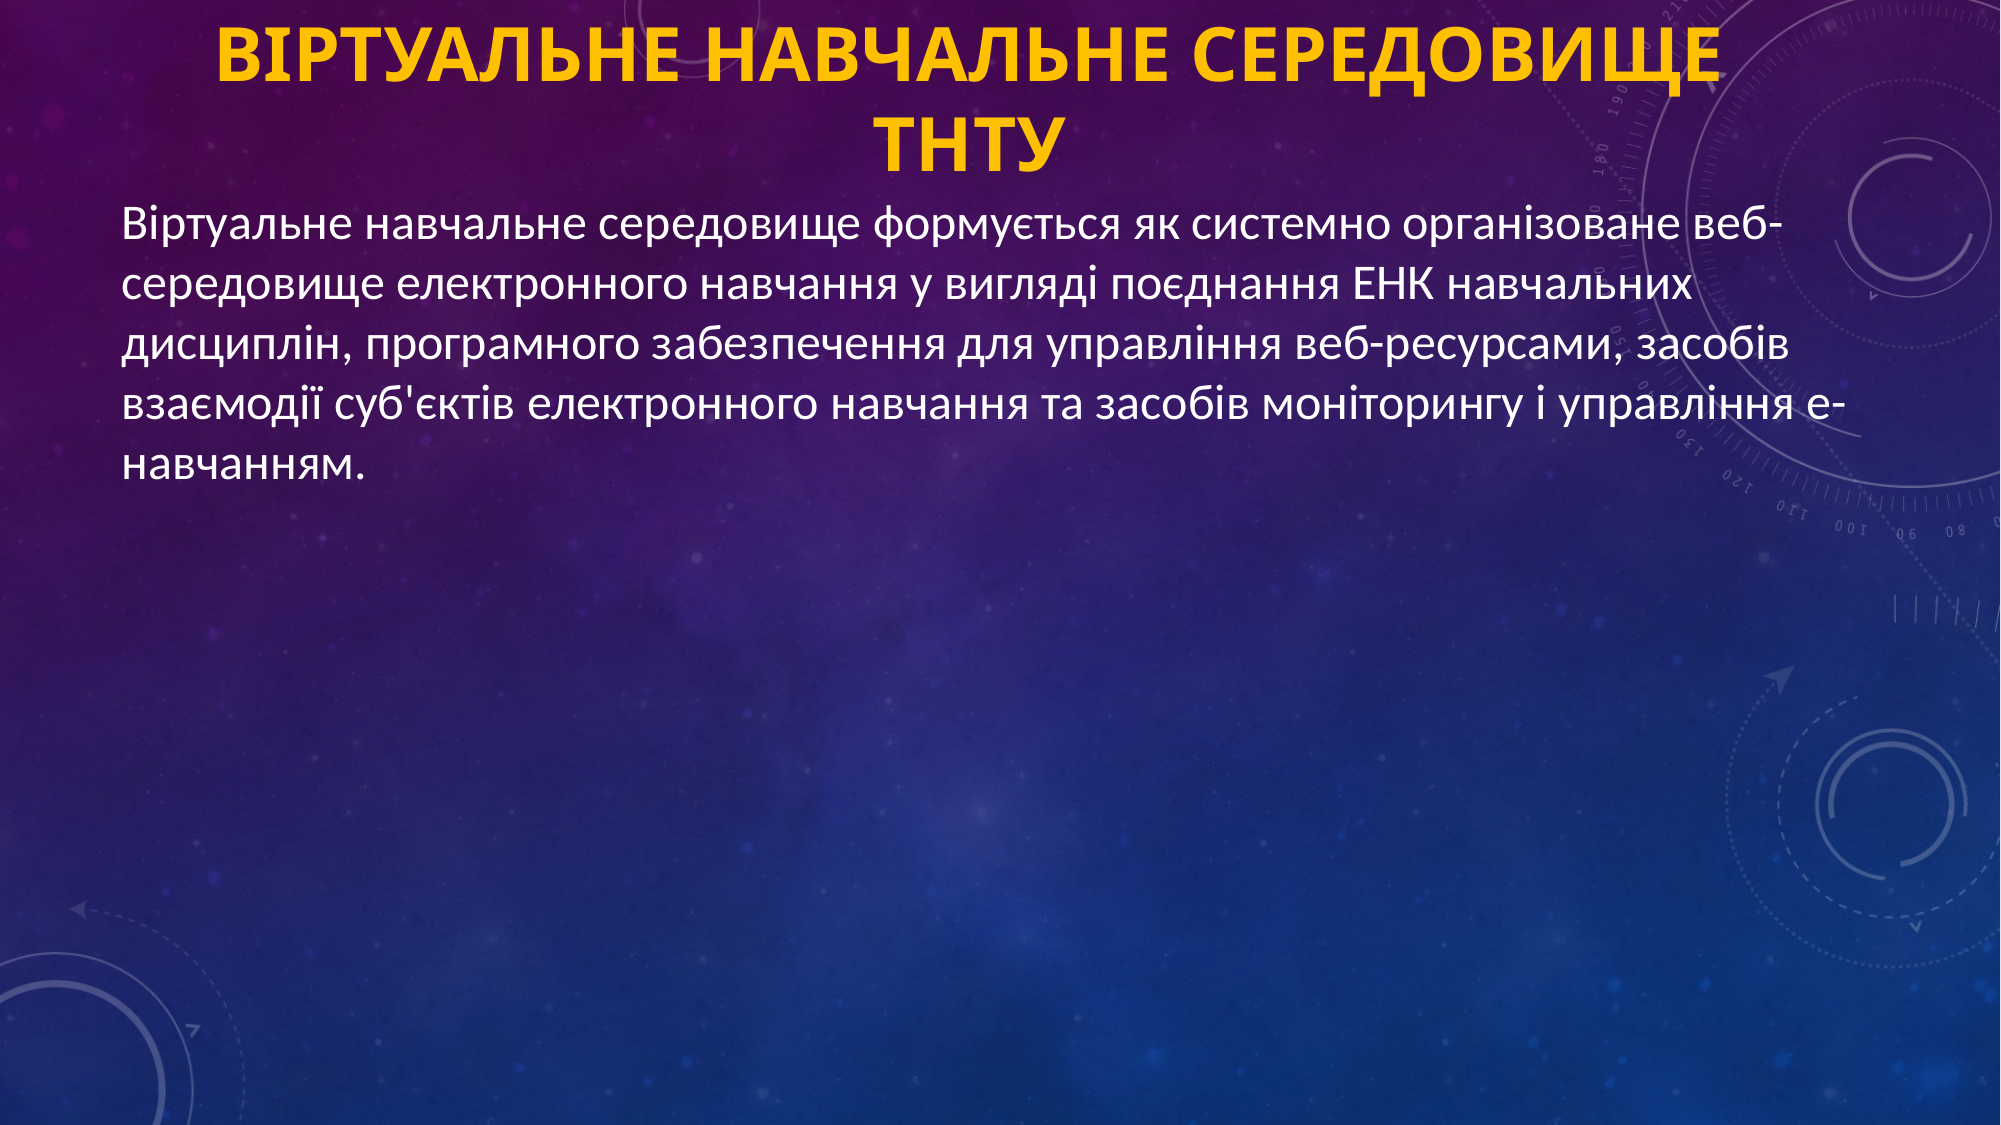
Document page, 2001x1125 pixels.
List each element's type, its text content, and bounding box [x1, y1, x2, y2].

picture [0, 0, 2001, 1125]
title віртуальнЕ навчальнЕ середовищЕ ТНТУ [138, 28, 1801, 164]
list Віртуальне навчальне середовище формується як системно організоване веб-середовище електронного навчання у вигляді поєднання ЕНК навчальних дисциплін, програмного забезпечення для управління веб-ресурсами, засобів взаємодії суб'єктів електронного навчання та засобів моніторингу і управління е-навчанням. [106, 181, 1885, 1076]
